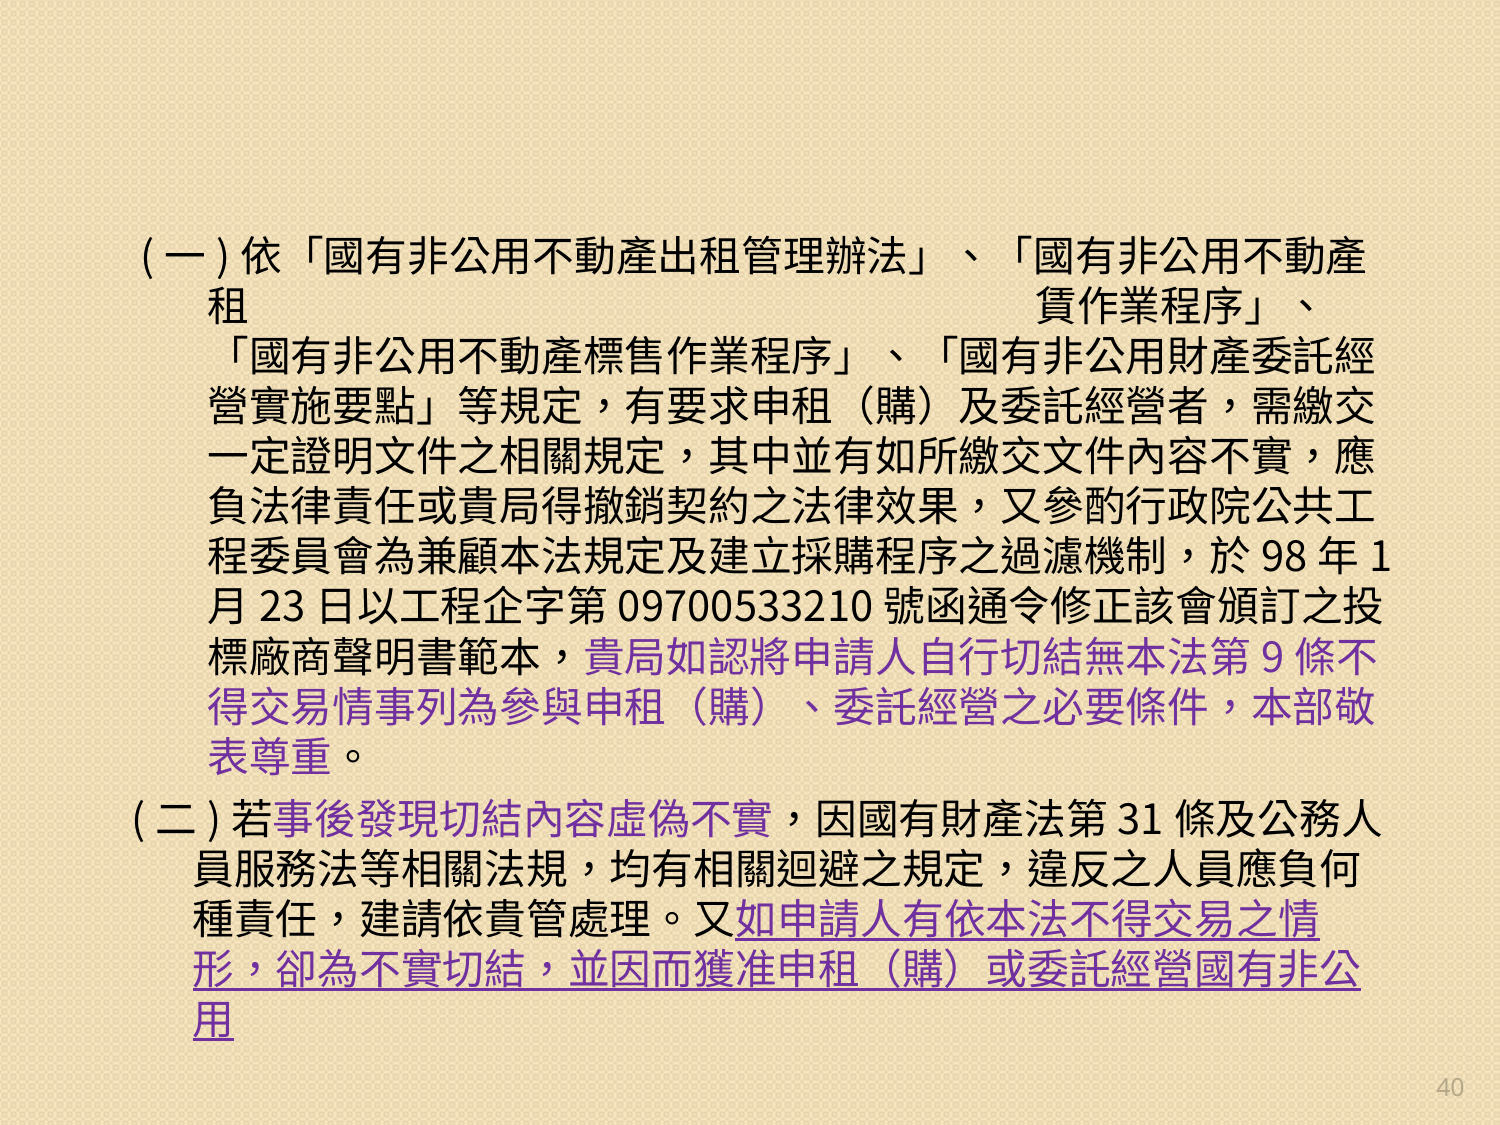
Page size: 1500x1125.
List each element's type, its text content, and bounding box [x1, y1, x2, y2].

list (一)依「國有非公用不動產出租管理辦法」、「國有非公用不動產租 賃作業程序」、「國有非公用不動產標售作業程序」、「國有非公用財產委託經營實施要點」等規定，有要求申租（購）及委託經營者，需繳交一定證明文件之相關規定，其中並有如所繳交文件內容不實，應負法律責任或貴局得撤銷契約之法律效果，又參酌行政院公共工程委員會為兼顧本法規定及建立採購程序之過濾機制，於98年1月23日以工程企字第09700533210號函通令修正該會頒訂之投標廠商聲明書範本，貴局如認將申請人自行切結無本法第9條不得交易情事列為參與申租（購）、委託經營之必要條件，本部敬表尊重。 (二)若事後發現切結內容虛偽不實，因國有財產法第31條及公務人員服務法等相關法規，均有相關迴避之規定，違反之人員應負何種責任，建請依貴管處理。又如申請人有依本法不得交易之情形，卻為不實切結，並因而獲准申租（購）或委託經營國有非公用 [75, 222, 1413, 1005]
picture [0, 0, 1500, 1125]
slide_number <編號> [1413, 1034, 1488, 1113]
